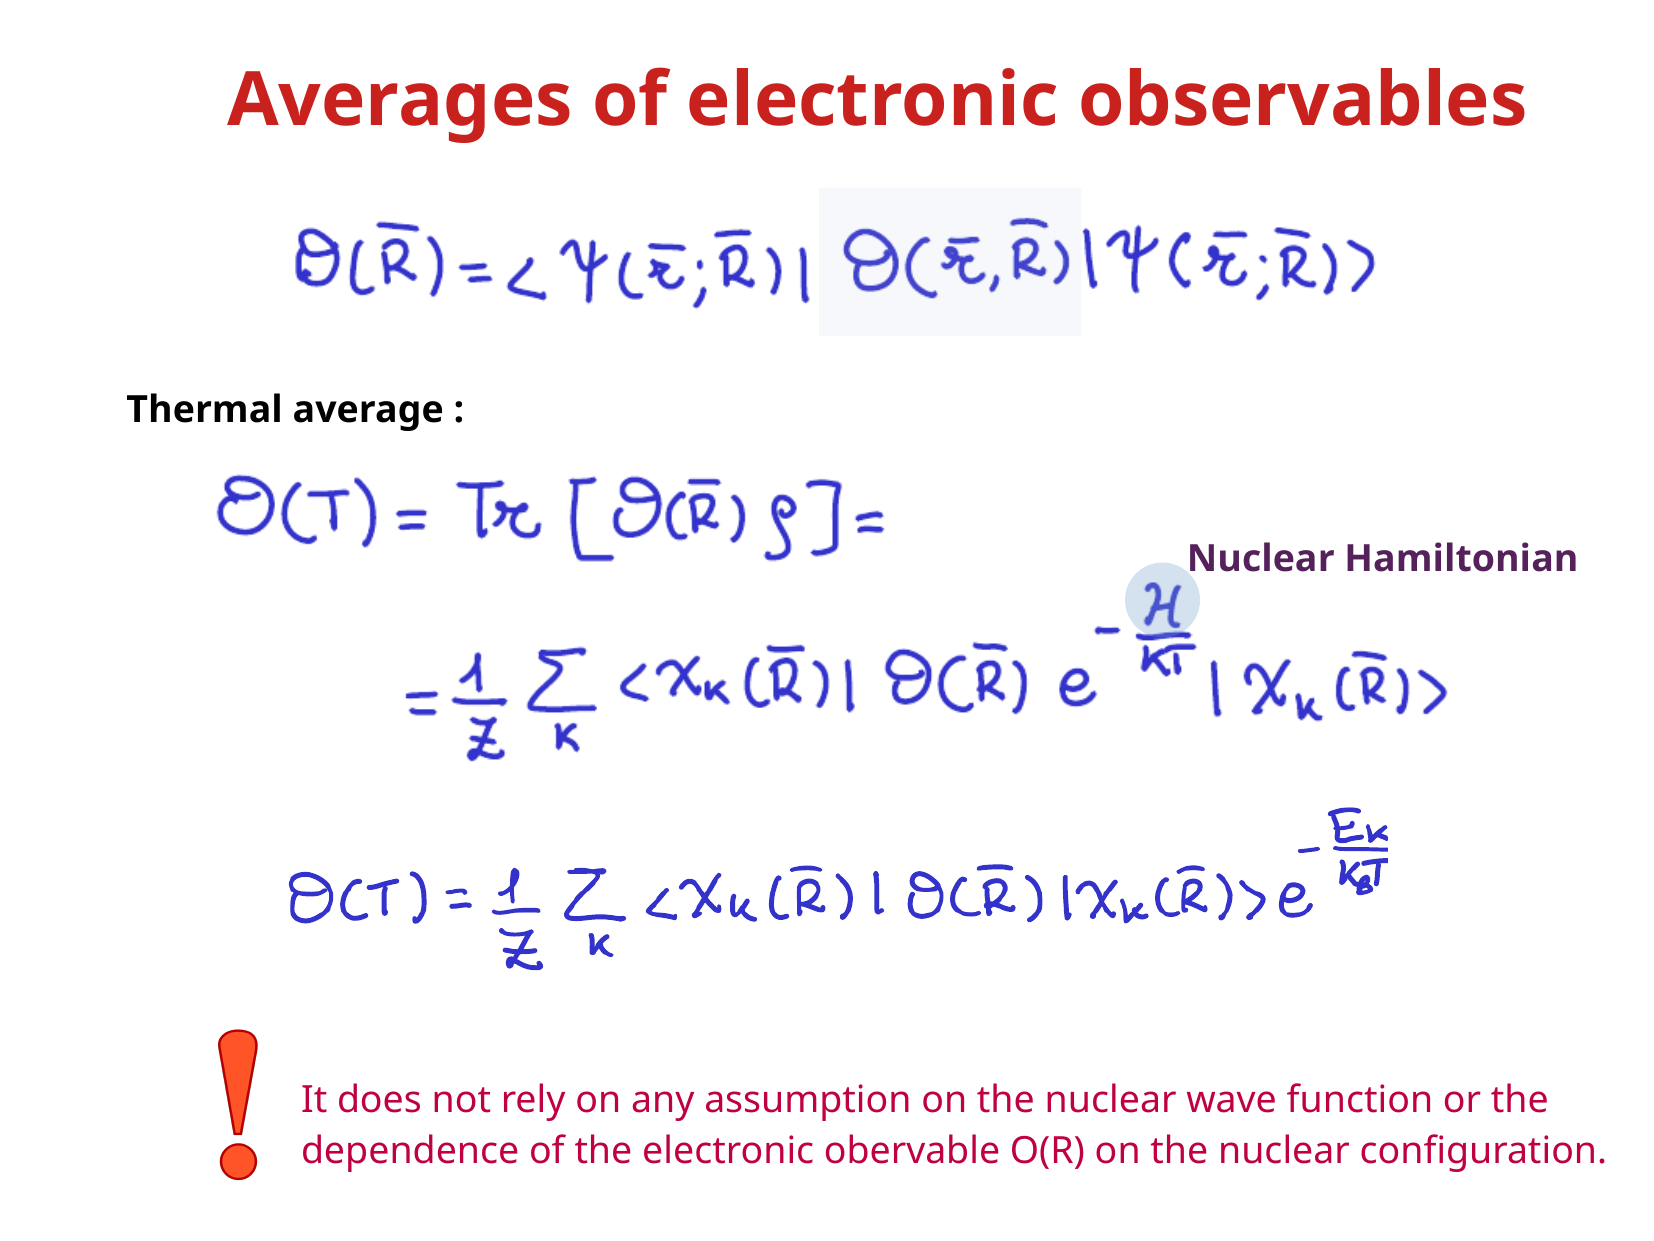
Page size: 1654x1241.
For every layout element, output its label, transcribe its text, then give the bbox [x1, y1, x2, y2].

picture [255, 187, 819, 336]
text_box Averages of electronic observables [212, 37, 1442, 151]
picture [150, 1028, 327, 1182]
picture [1082, 187, 1399, 336]
text_box [819, 187, 1082, 336]
text_box It does not rely on any assumption on the nuclear wave function or the dependence of the electronic obervable O(R) on the nuclear configuration. [327, 1065, 1595, 1182]
text_box Nuclear Hamiltonian [1172, 524, 1584, 590]
text_box [1125, 562, 1201, 638]
picture [270, 787, 1388, 976]
picture [200, 451, 1463, 780]
text_box Thermal average : [111, 375, 438, 441]
